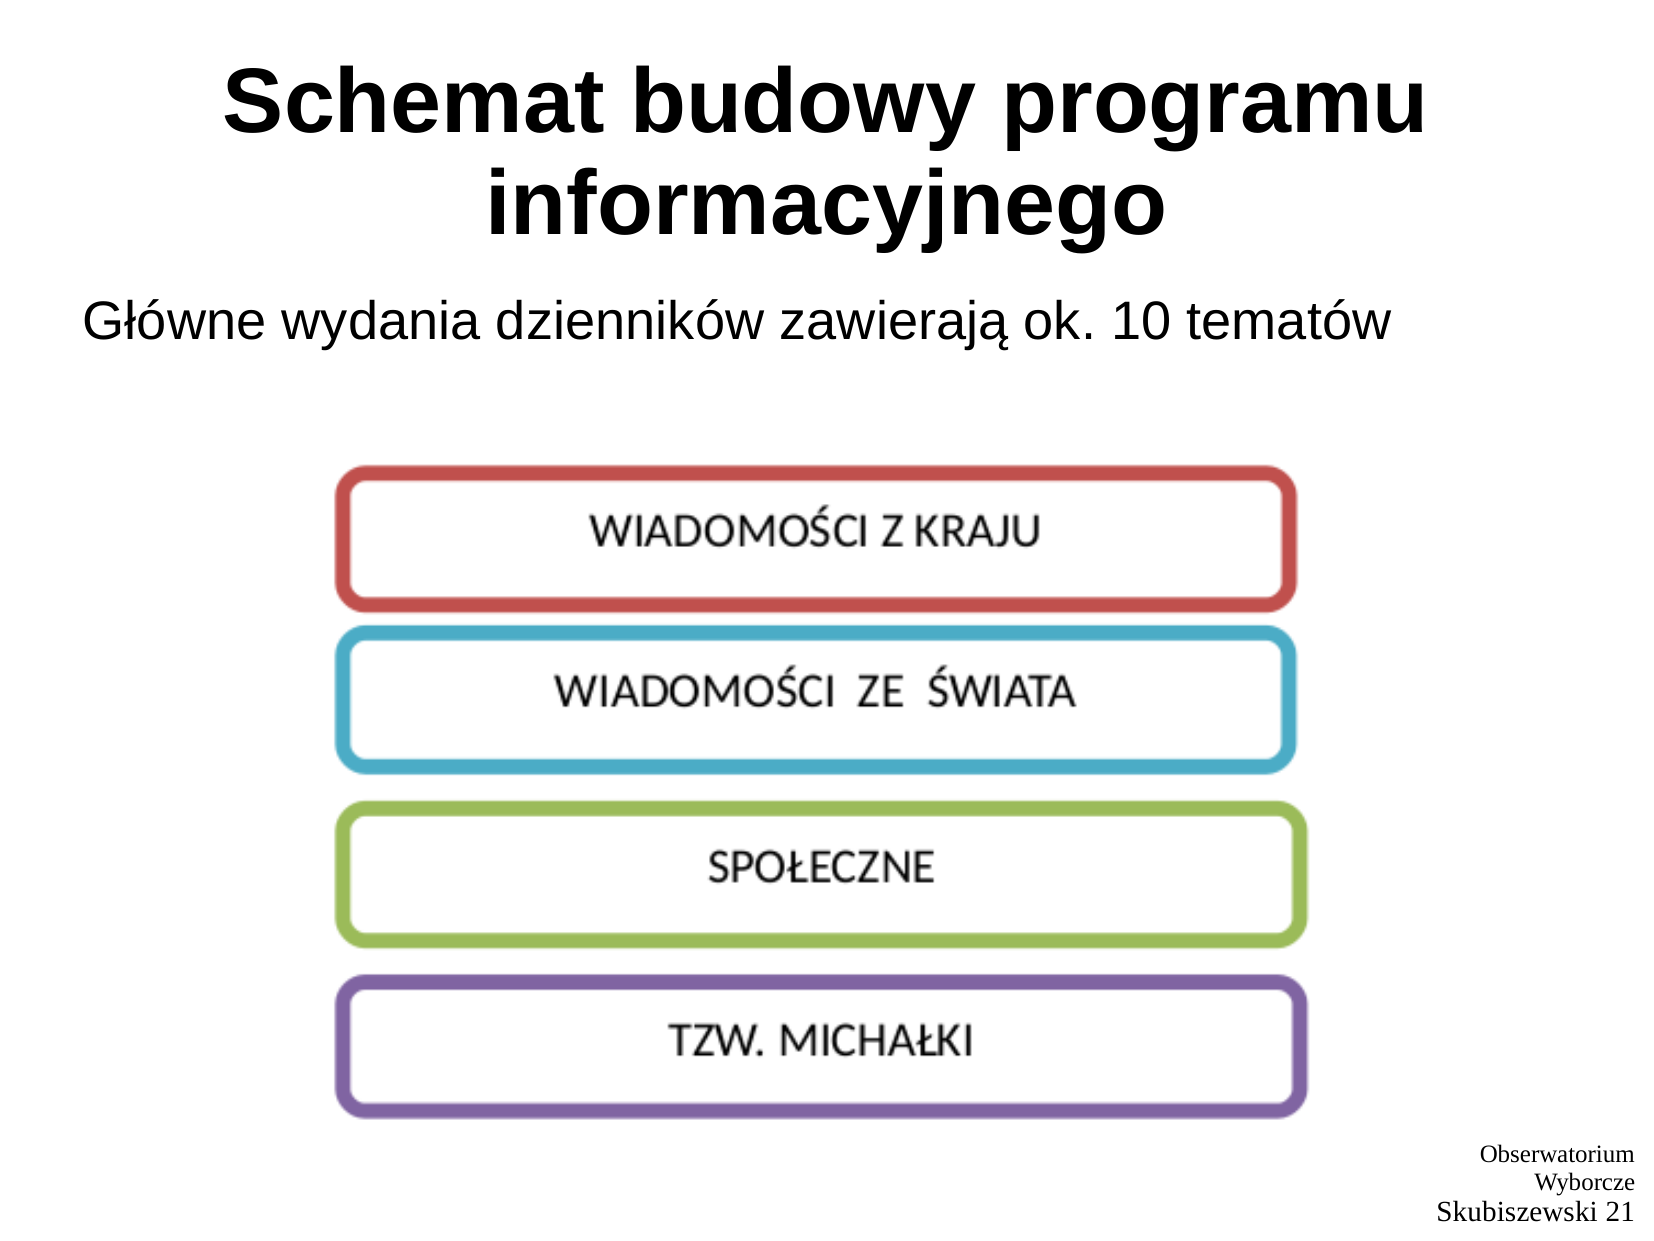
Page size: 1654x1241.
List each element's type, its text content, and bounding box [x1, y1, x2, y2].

title Schemat budowy programu informacyjnego [82, 49, 1571, 290]
picture [300, 451, 1338, 1155]
list Główne wydania dzienników zawierają ok. 10 tematów [82, 290, 1571, 451]
